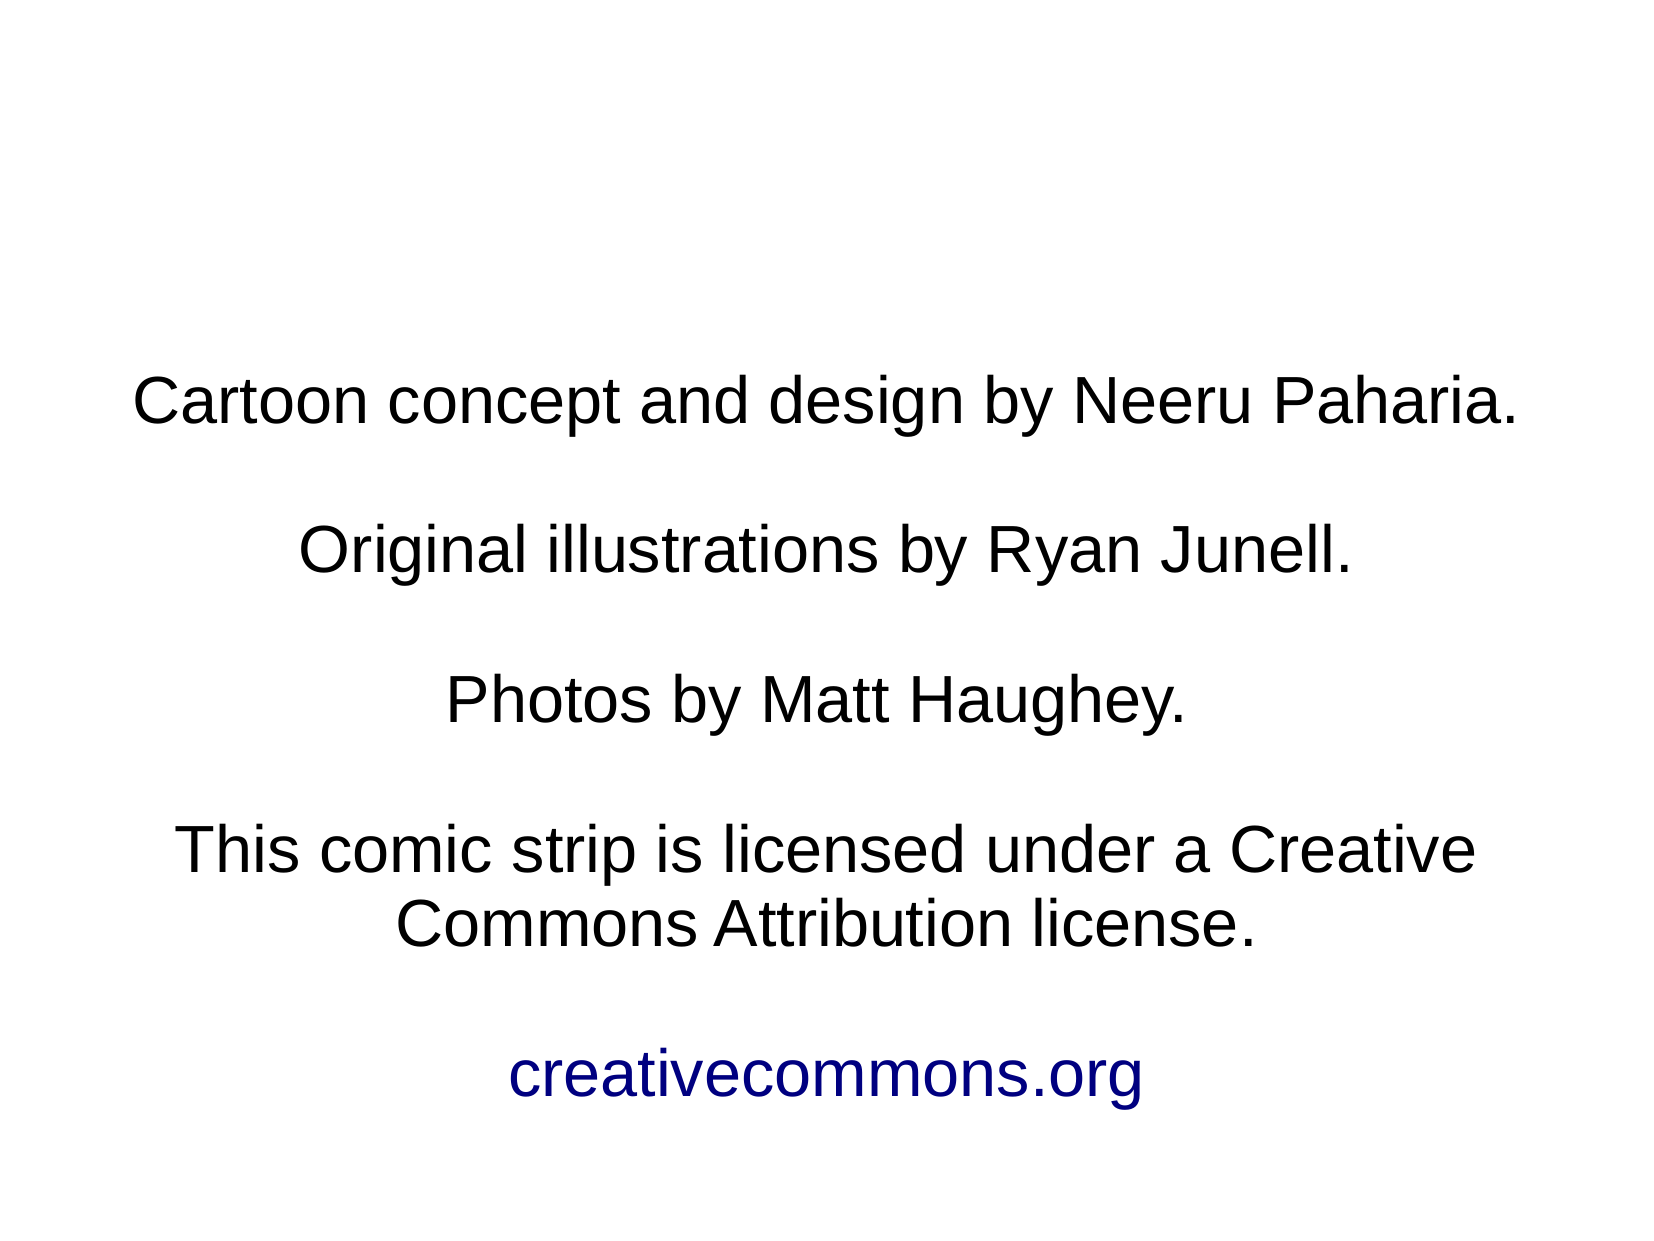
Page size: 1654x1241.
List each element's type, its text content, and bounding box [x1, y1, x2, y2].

subtitle Cartoon concept and design by Neeru Paharia. Original illustrations by Ryan Junell. Photos by Matt Haughey. This comic strip is licensed under a Creative Commons Attribution license. creativecommons.org [82, 288, 1571, 1111]
